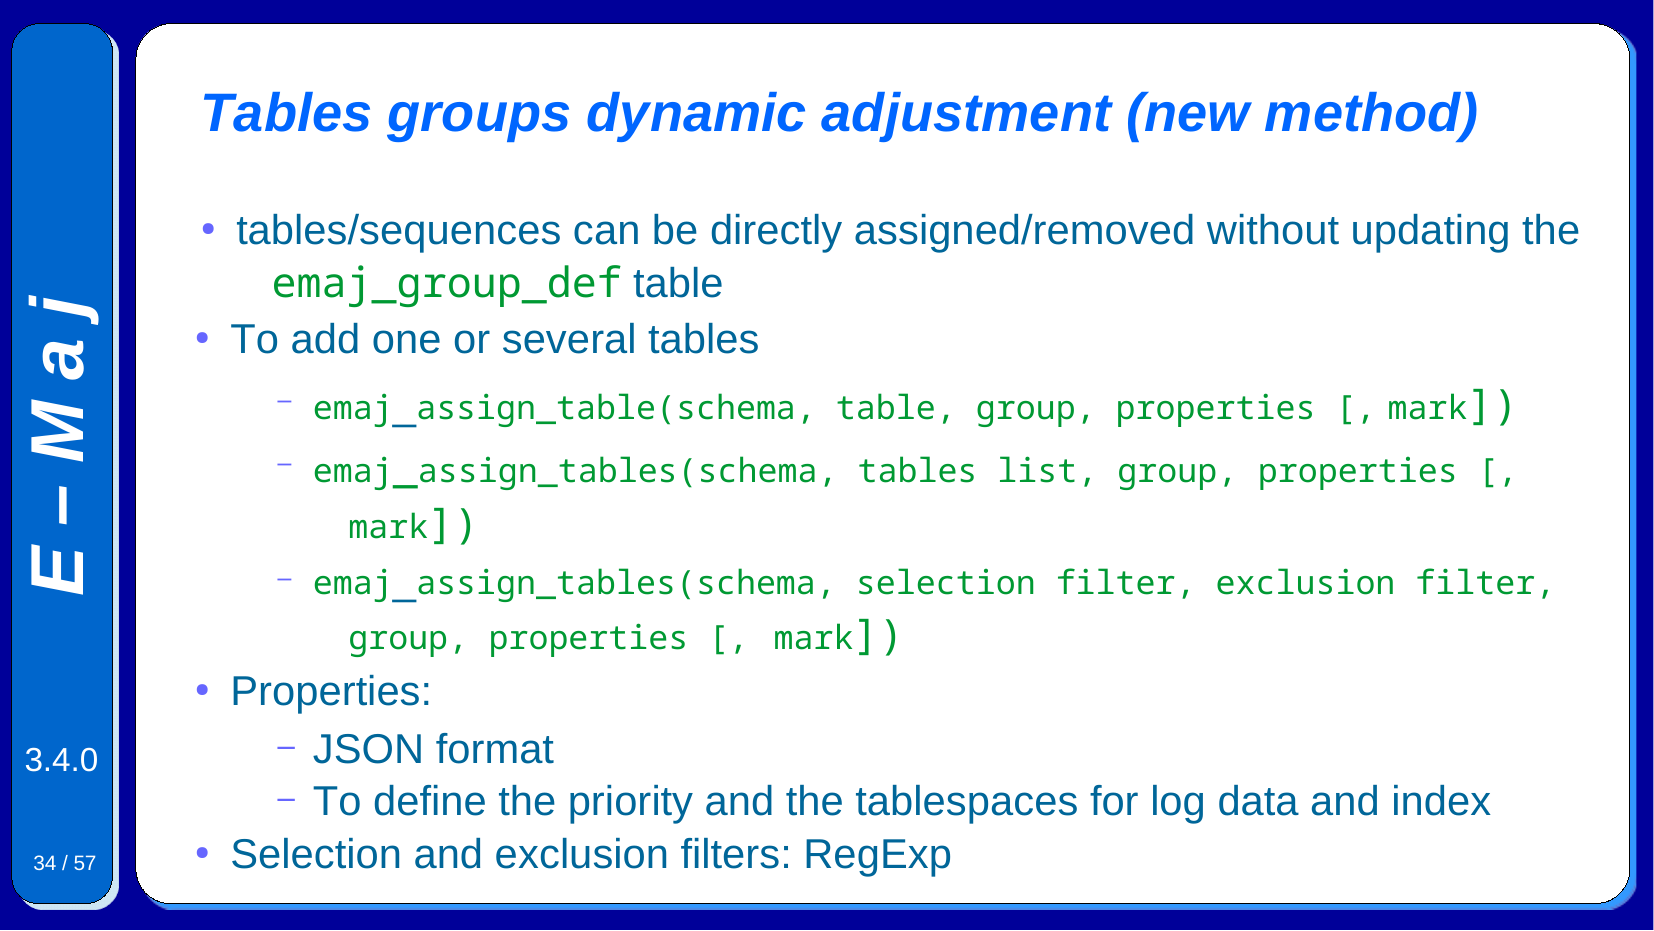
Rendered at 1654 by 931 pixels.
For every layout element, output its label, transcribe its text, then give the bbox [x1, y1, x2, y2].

title Tables groups dynamic adjustment (new method) [200, 34, 1575, 191]
list tables/sequences can be directly assigned/removed without updating the emaj_group_def table To add one or several tables emaj_assign_table(schema, table, group, properties [, mark]) emaj_assign_tables(schema, tables list, group, properties [, mark]) emaj_assign_tables(schema, selection filter, exclusion filter, group, properties [, mark]) Properties: JSON format To define the priority and the tablespaces for log data and index Selection and exclusion filters: RegExp [177, 206, 1587, 834]
